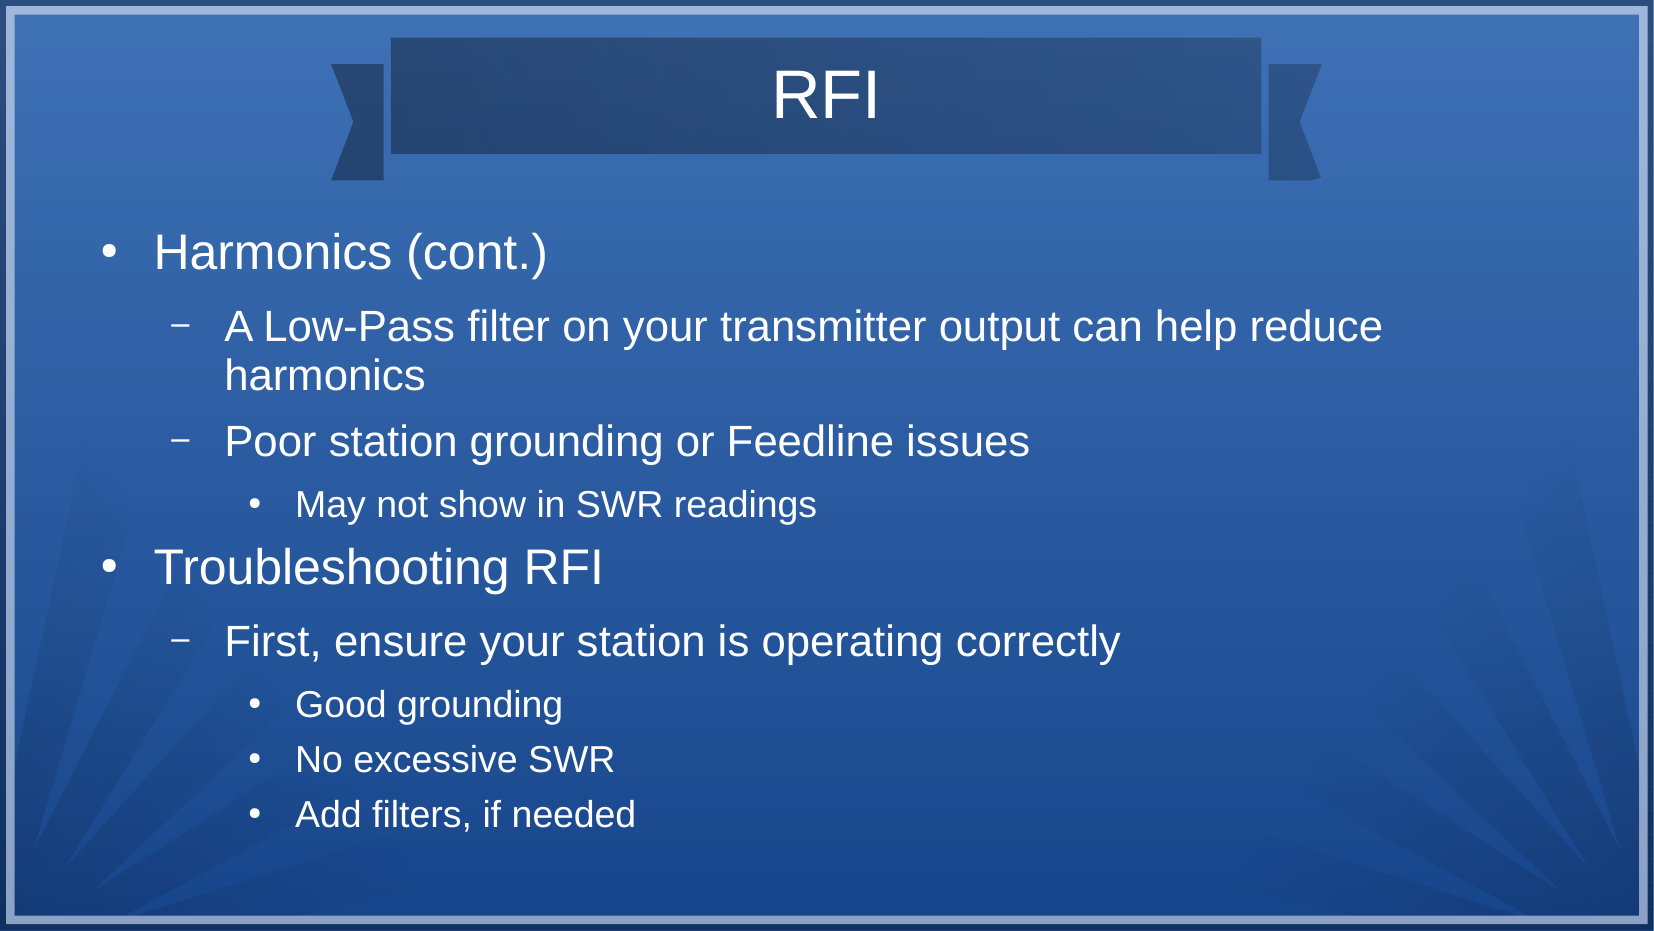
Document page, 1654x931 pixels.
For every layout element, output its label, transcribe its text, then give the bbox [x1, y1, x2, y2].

list Harmonics (cont.) A Low-Pass filter on your transmitter output can help reduce harmonics Poor station grounding or Feedline issues May not show in SWR readings Troubleshooting RFI First, ensure your station is operating correctly Good grounding No excessive SWR Add filters, if needed [82, 224, 1571, 848]
title RFI [389, 35, 1264, 154]
